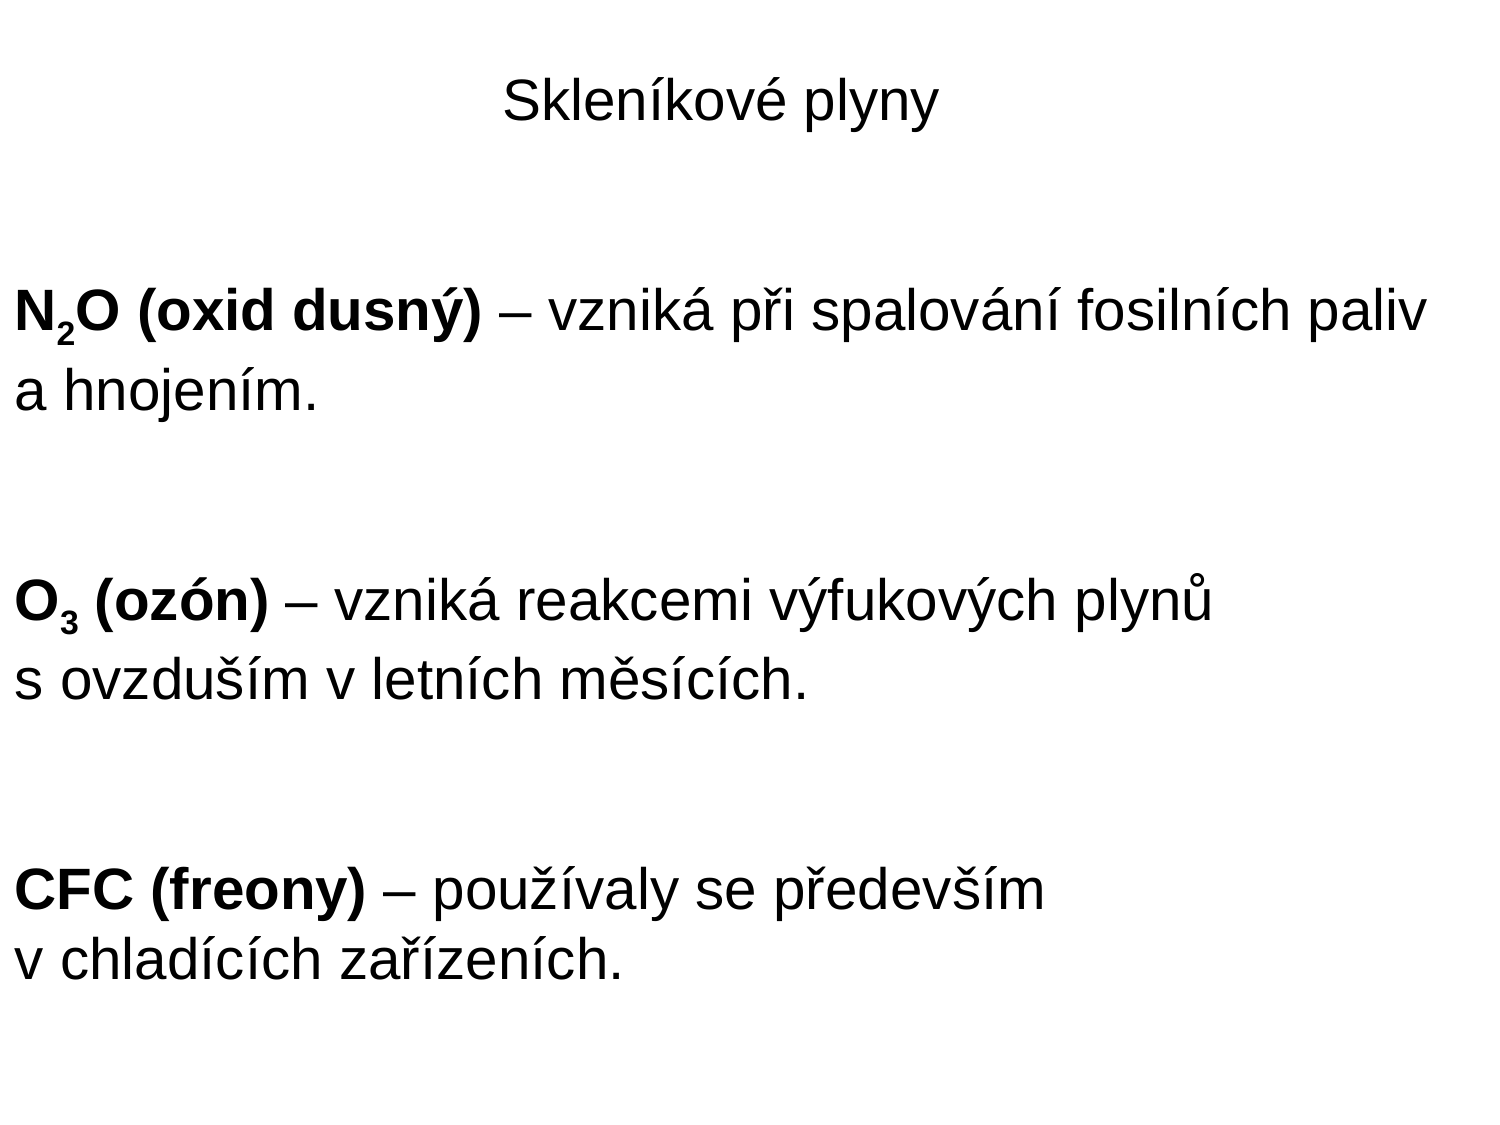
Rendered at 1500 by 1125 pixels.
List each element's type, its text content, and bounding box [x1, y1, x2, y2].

text_box Skleníkové plyny N2O (oxid dusný) – vzniká při spalování fosilních paliv a hnojením. O3 (ozón) – vzniká reakcemi výfukových plynů s ovzduším v letních měsících. CFC (freony) – používaly se především v chladících zařízeních. [0, 54, 1500, 1070]
